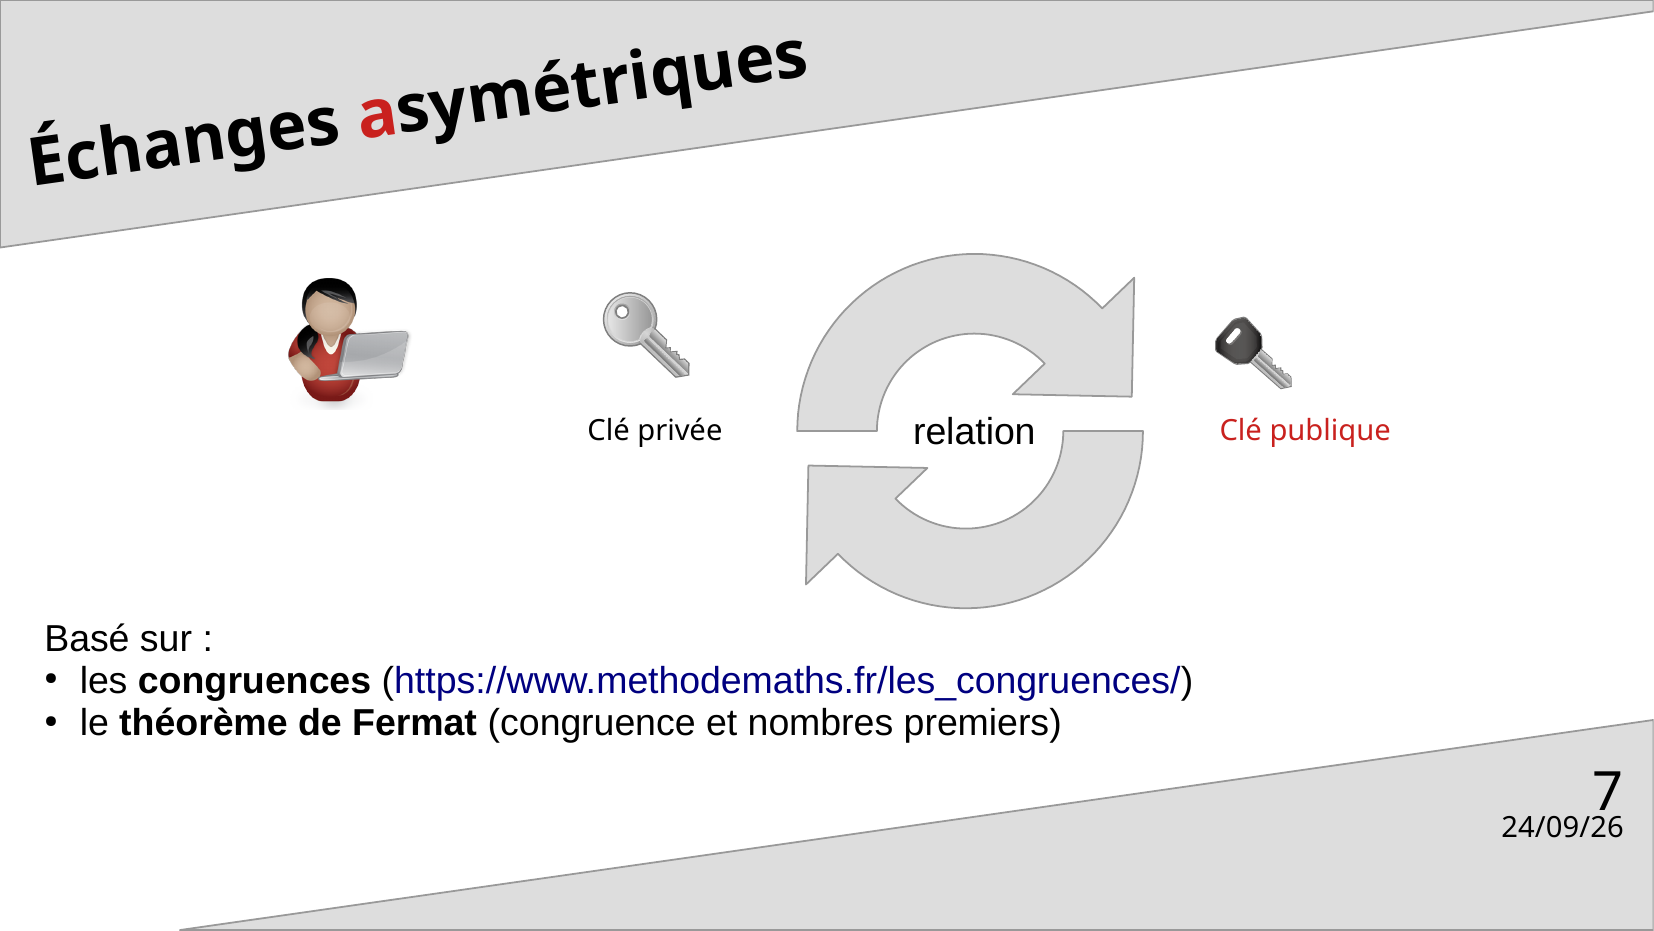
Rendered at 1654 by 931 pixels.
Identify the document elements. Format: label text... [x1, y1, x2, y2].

text_box [805, 431, 1143, 609]
picture [1213, 312, 1294, 393]
text_box Clé publique [1204, 401, 1406, 457]
picture [596, 285, 696, 384]
text_box relation [797, 253, 1135, 432]
text_box Basé sur : les congruences (https://www.methodemaths.fr/les_congruences/) le théorème de Fermat (congruence et nombres premiers) [29, 609, 1654, 709]
picture [277, 270, 414, 410]
title Échanges asymétriques [16, 0, 1501, 239]
text_box Clé privée [572, 401, 738, 457]
